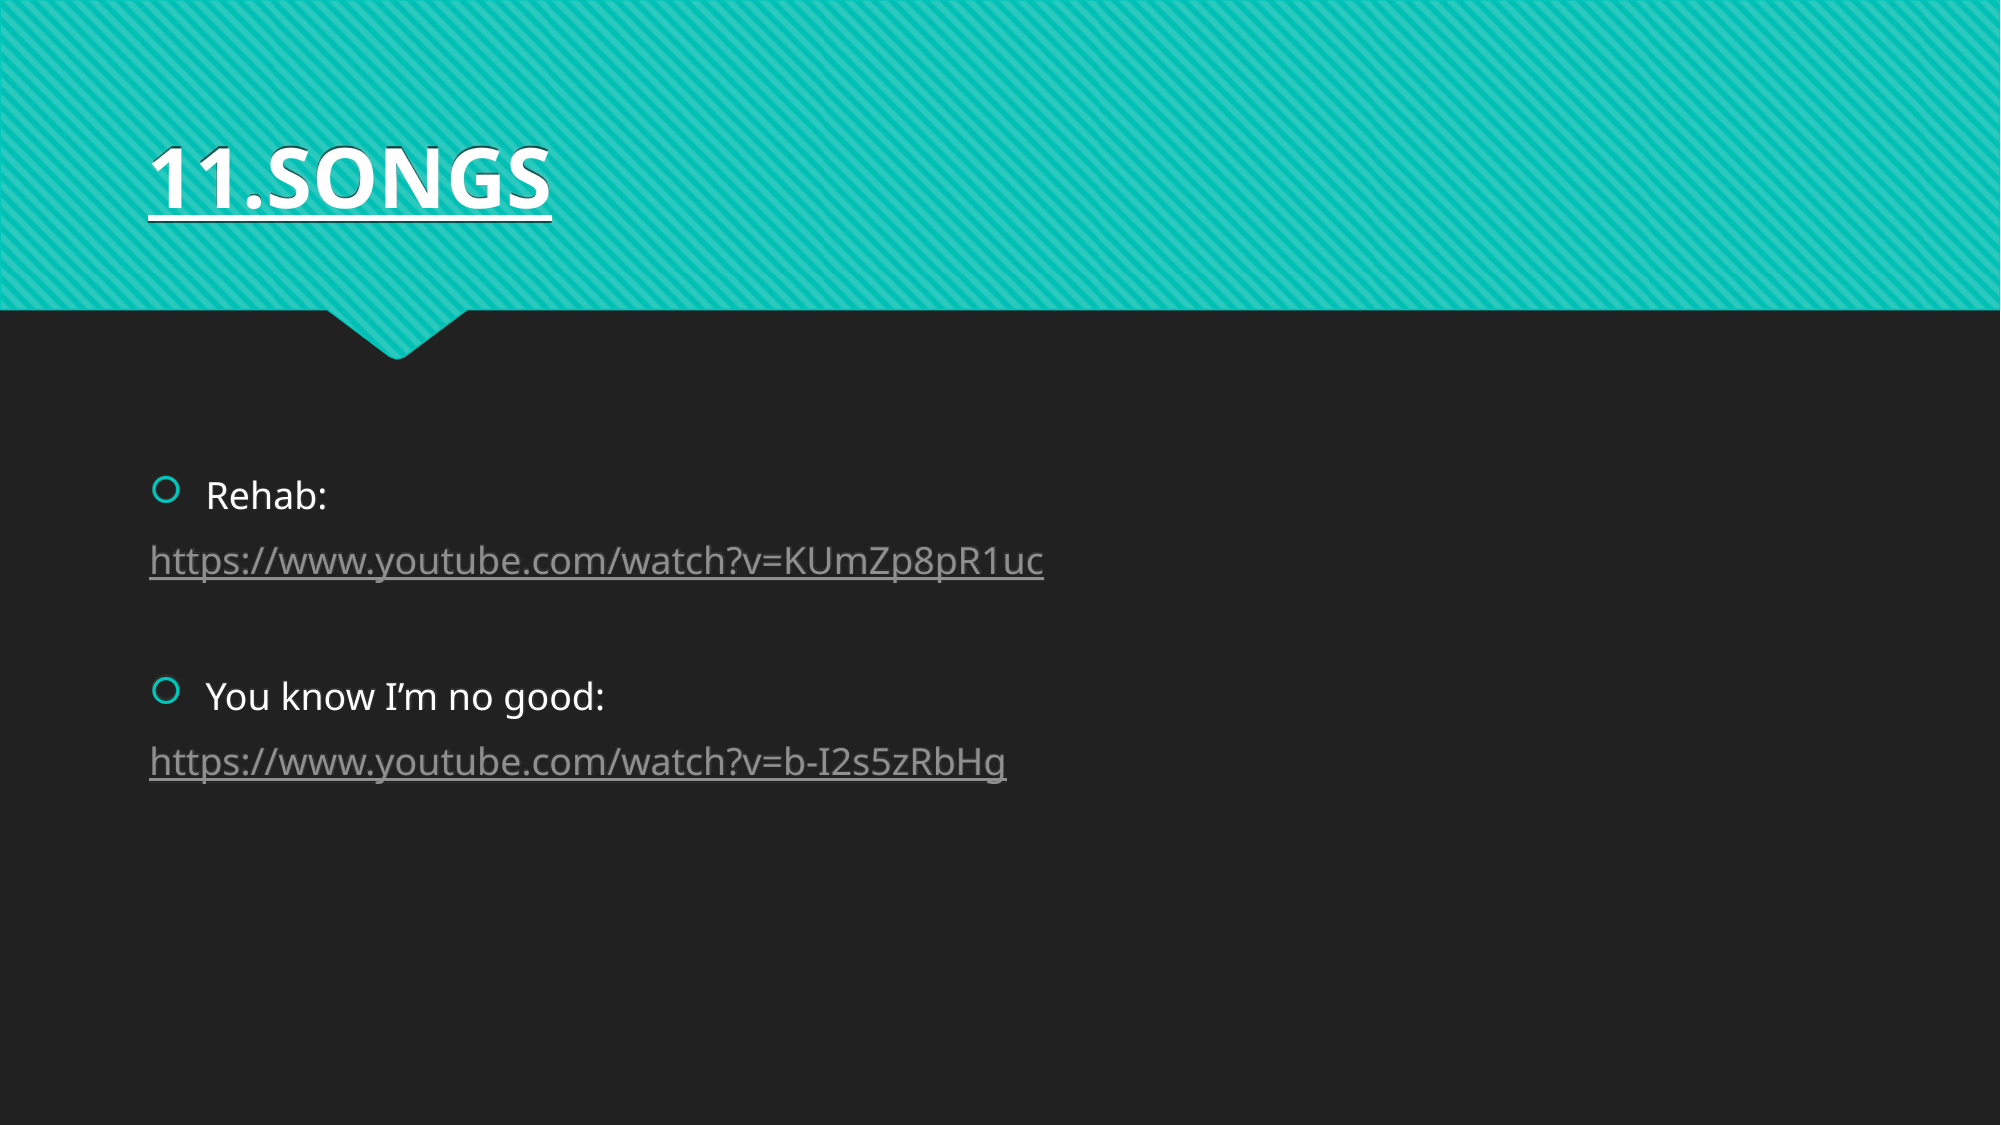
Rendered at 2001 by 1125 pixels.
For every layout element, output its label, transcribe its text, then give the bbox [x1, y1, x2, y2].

title 11.SONGS [132, 73, 1868, 233]
picture [1, 1, 1999, 357]
list Rehab: https://www.youtube.com/watch?v=KUmZp8pR1uc You know I’m no good: https://www.youtube.com/watch?v=b-I2s5zRbHg [134, 364, 1866, 962]
